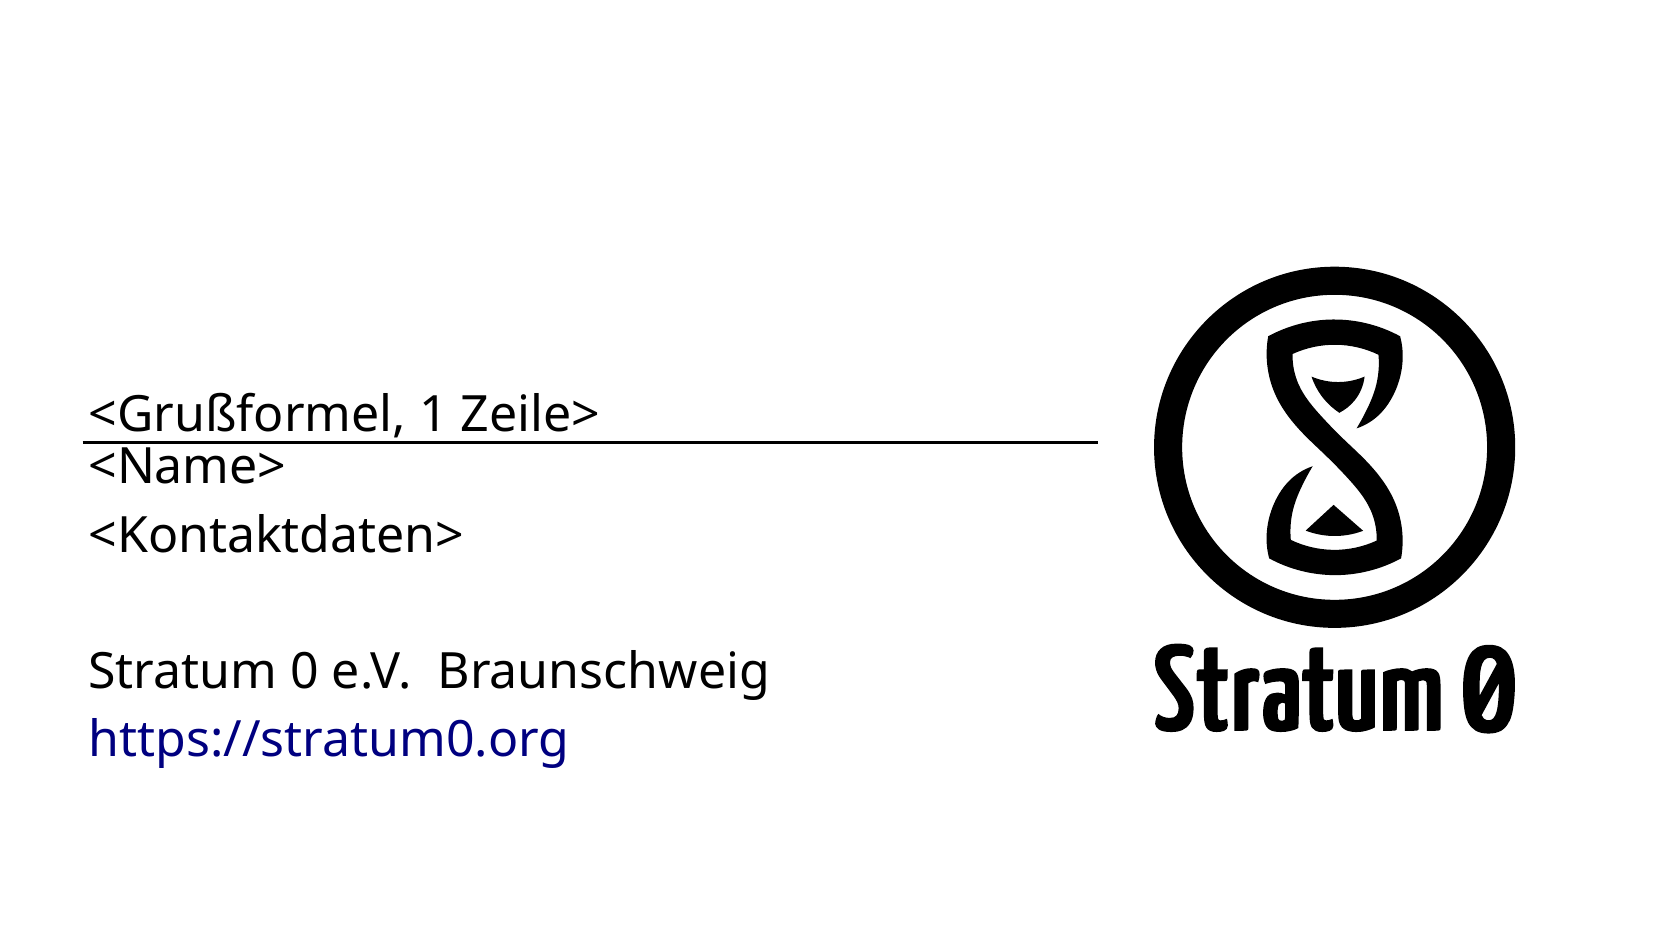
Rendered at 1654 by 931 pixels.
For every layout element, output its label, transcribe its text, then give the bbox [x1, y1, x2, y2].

title <Name> <Kontaktdaten> Stratum 0 e.V. Braunschweig https://stratum0.org [88, 455, 1074, 746]
title <Grußformel, 1 Zeile> [88, 383, 1074, 441]
picture [1074, 239, 1595, 759]
